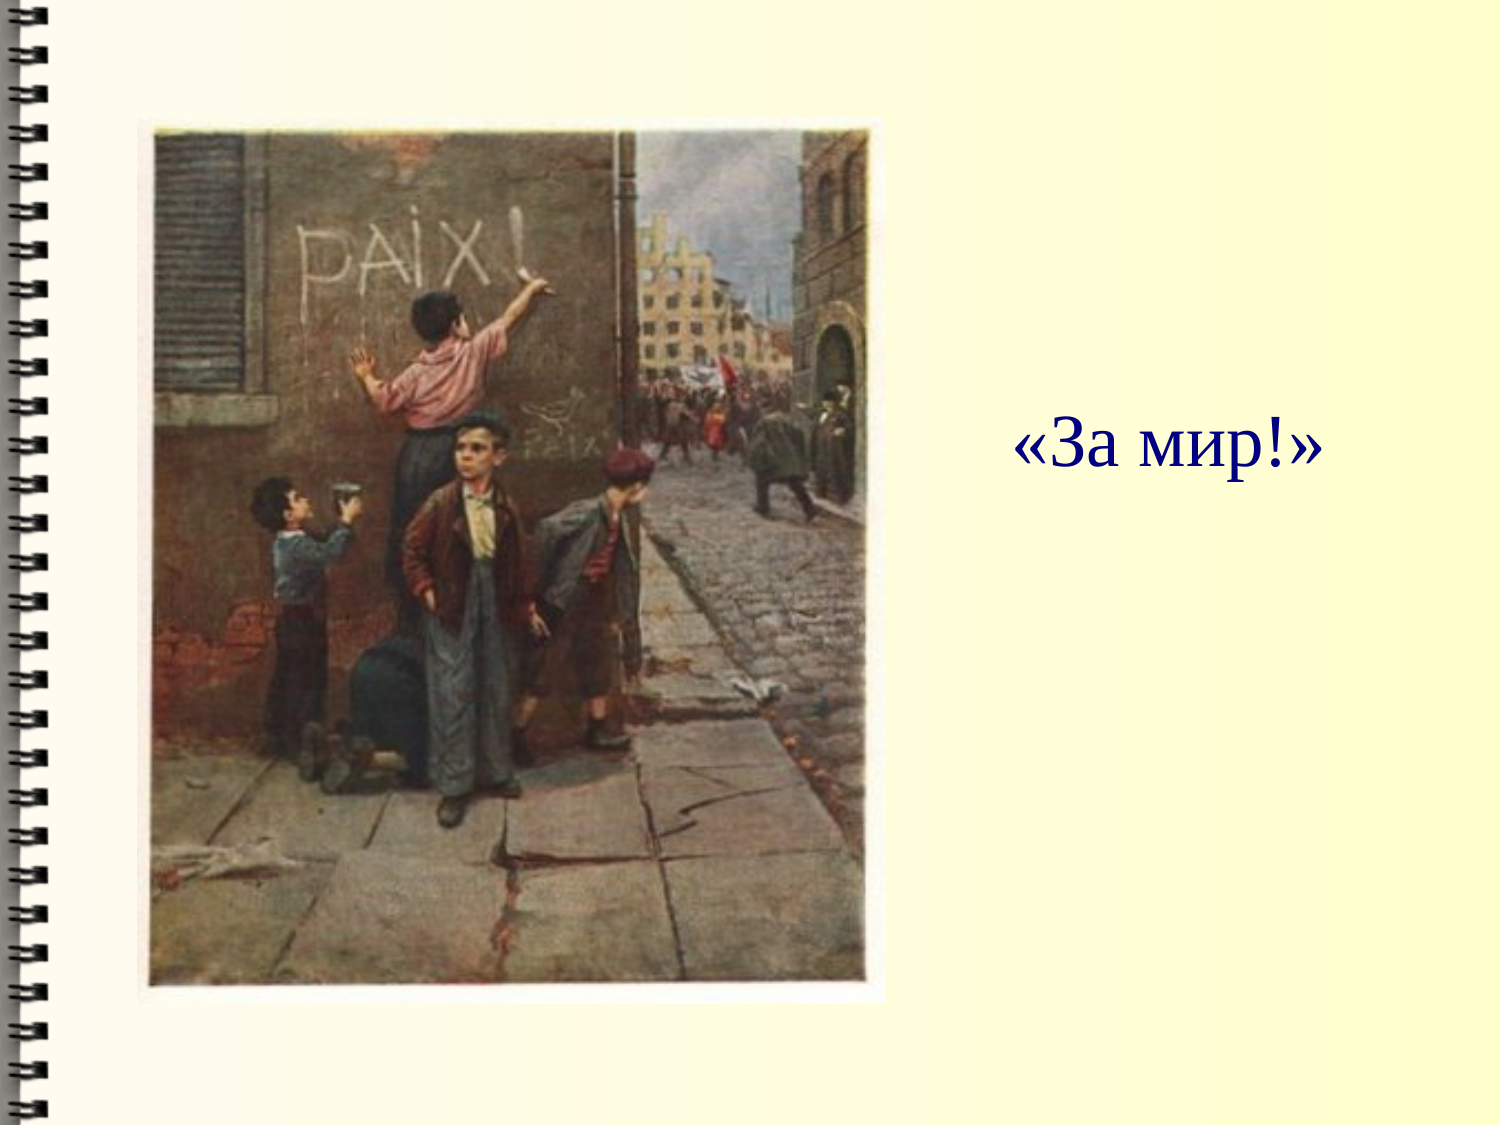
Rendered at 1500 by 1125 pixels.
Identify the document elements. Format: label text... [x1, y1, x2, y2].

picture [137, 118, 886, 1005]
picture [0, 0, 69, 1125]
list «За мир!» [886, 383, 1483, 584]
